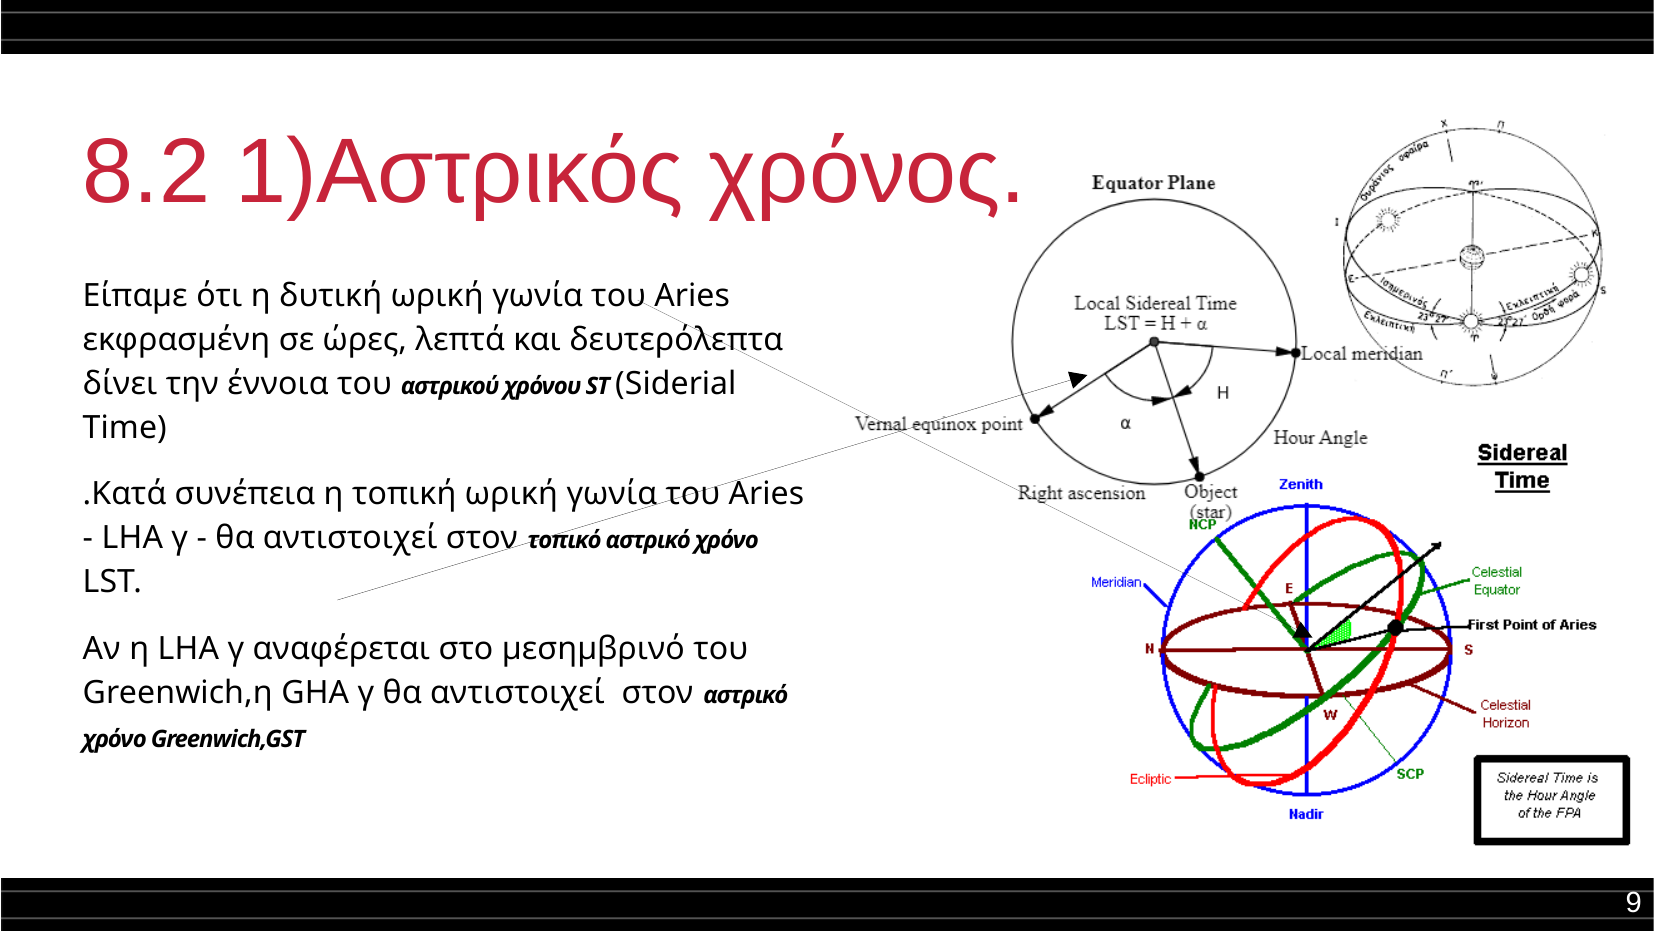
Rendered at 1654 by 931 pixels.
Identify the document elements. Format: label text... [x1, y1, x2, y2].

picture [1, 0, 1654, 54]
picture [1, 878, 1654, 931]
title 8.2 1)Aστρικός χρόνος. [82, 92, 1571, 249]
list Είπαμε ότι η δυτική ωρική γωνία του Aries εκφρασμένη σε ώρες, λεπτά και δευτερόλεπτα δίνει την έννοια του αστρικού χρόνου ST (Siderial Time) .Κατά συνέπεια η τοπική ωρική γωνία του Αries - LΗΑ γ - θα αντιστοιχεί στον τοπικό αστρικό χρόνο LST. Αν η LΗΑ γ αναφέρεται στο μεσημβρινό του Greenwich,η GHA γ θα αντιστοιχεί στον αστρικό χρόνο Greenwich,GST [82, 271, 809, 758]
picture [787, 112, 1654, 863]
